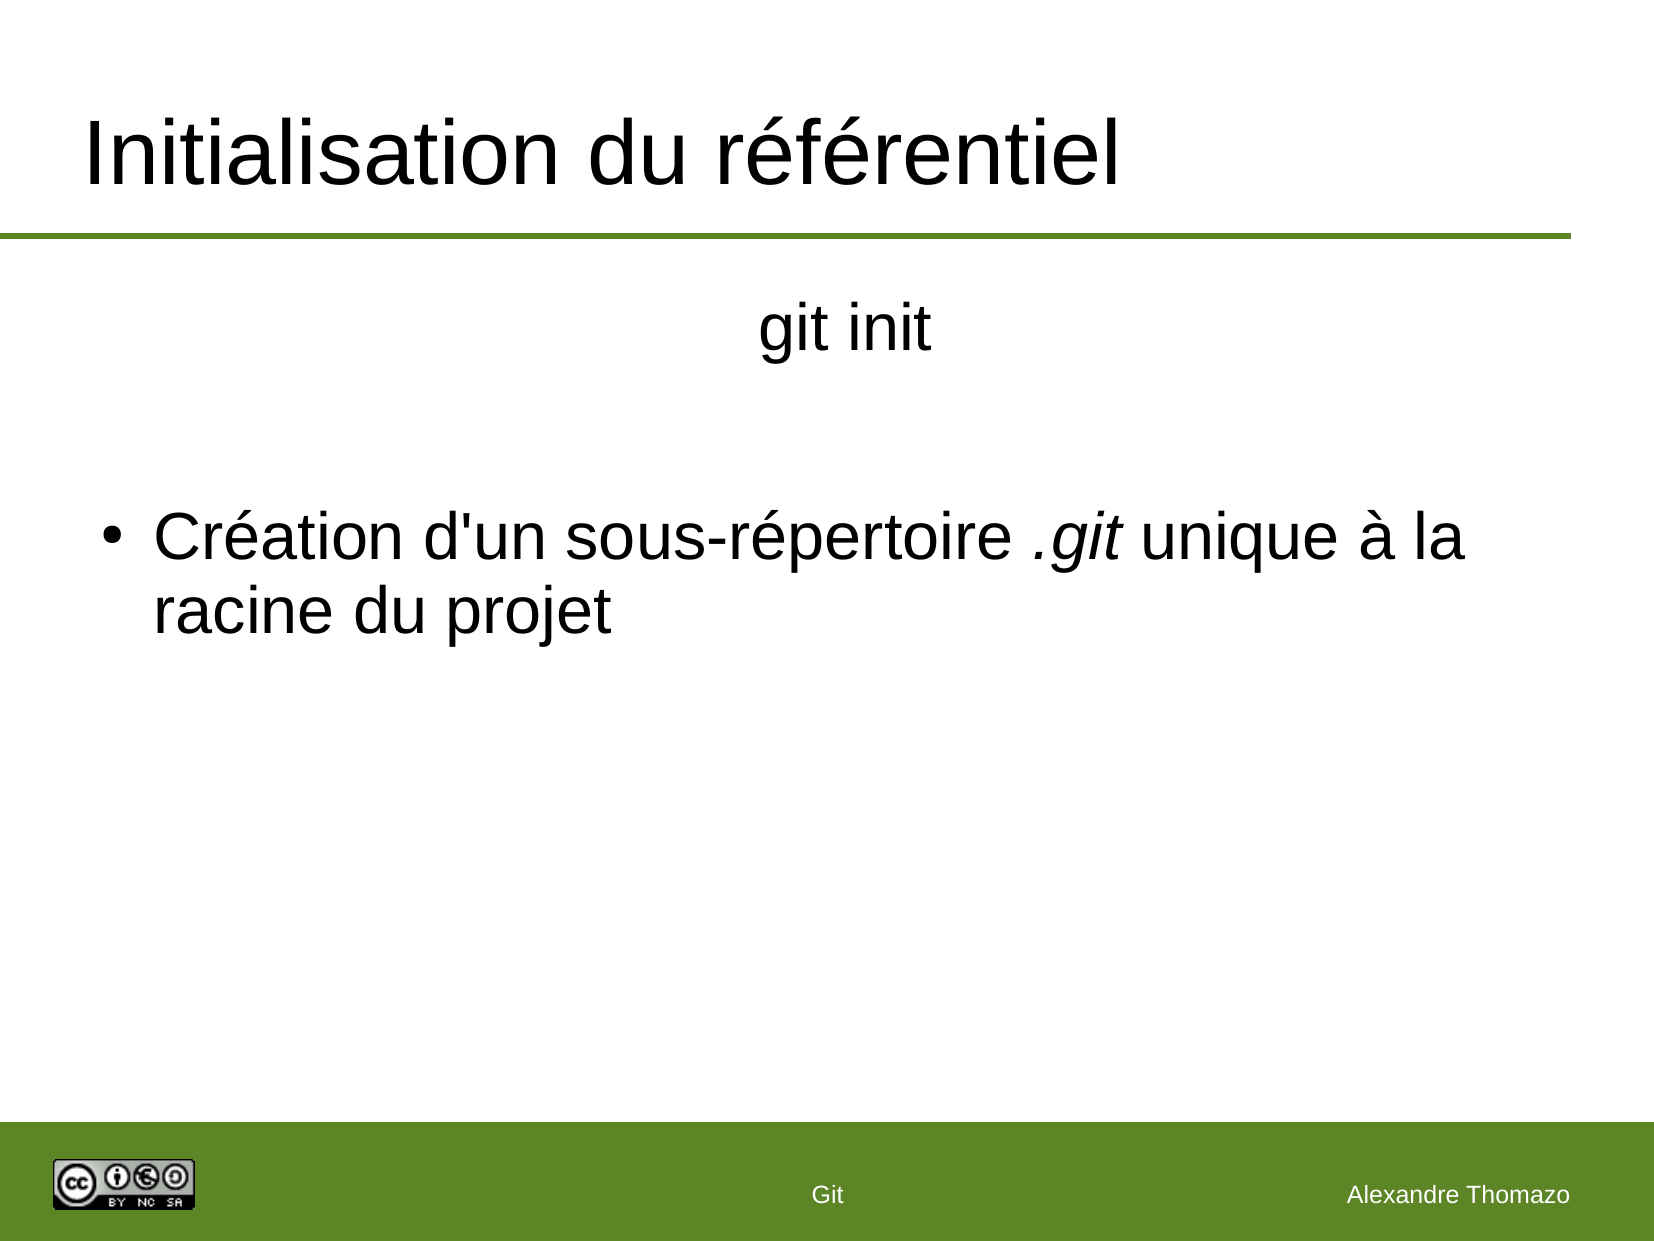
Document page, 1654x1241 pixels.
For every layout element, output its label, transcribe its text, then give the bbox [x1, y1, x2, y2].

list git init Création d'un sous-répertoire .git unique à la racine du projet [82, 290, 1538, 1010]
title Initialisation du référentiel [82, 49, 1571, 257]
picture [53, 1159, 195, 1210]
